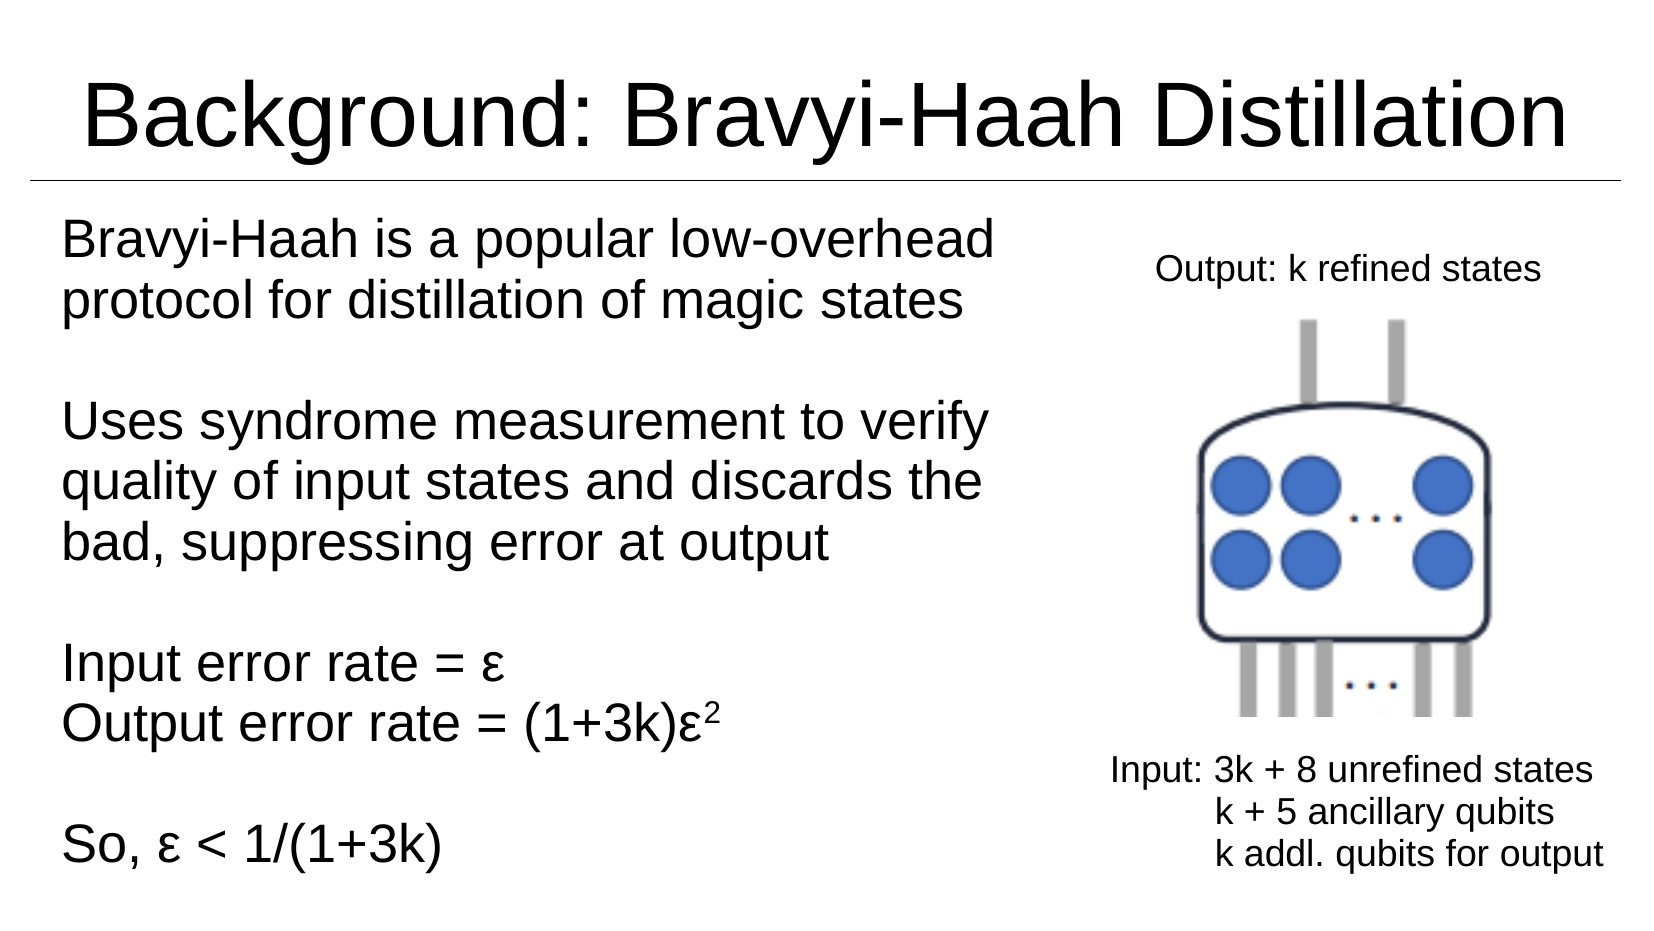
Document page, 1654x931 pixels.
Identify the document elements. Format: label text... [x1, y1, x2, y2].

picture [1170, 311, 1545, 717]
title Background: Bravyi-Haah Distillation [0, 12, 1654, 218]
text_box Bravyi-Haah is a popular low-overhead protocol for distillation of magic states Uses syndrome measurement to verify quality of input states and discards the bad, suppressing error at output Input error rate = ε Output error rate = (1+3k)ε2 So, ε < 1/(1+3k) [46, 201, 1036, 882]
text_box Output: k refined states [1140, 240, 1561, 297]
text_box Input: 3k + 8 unrefined states k + 5 ancillary qubits k addl. qubits for output [1095, 741, 1651, 882]
